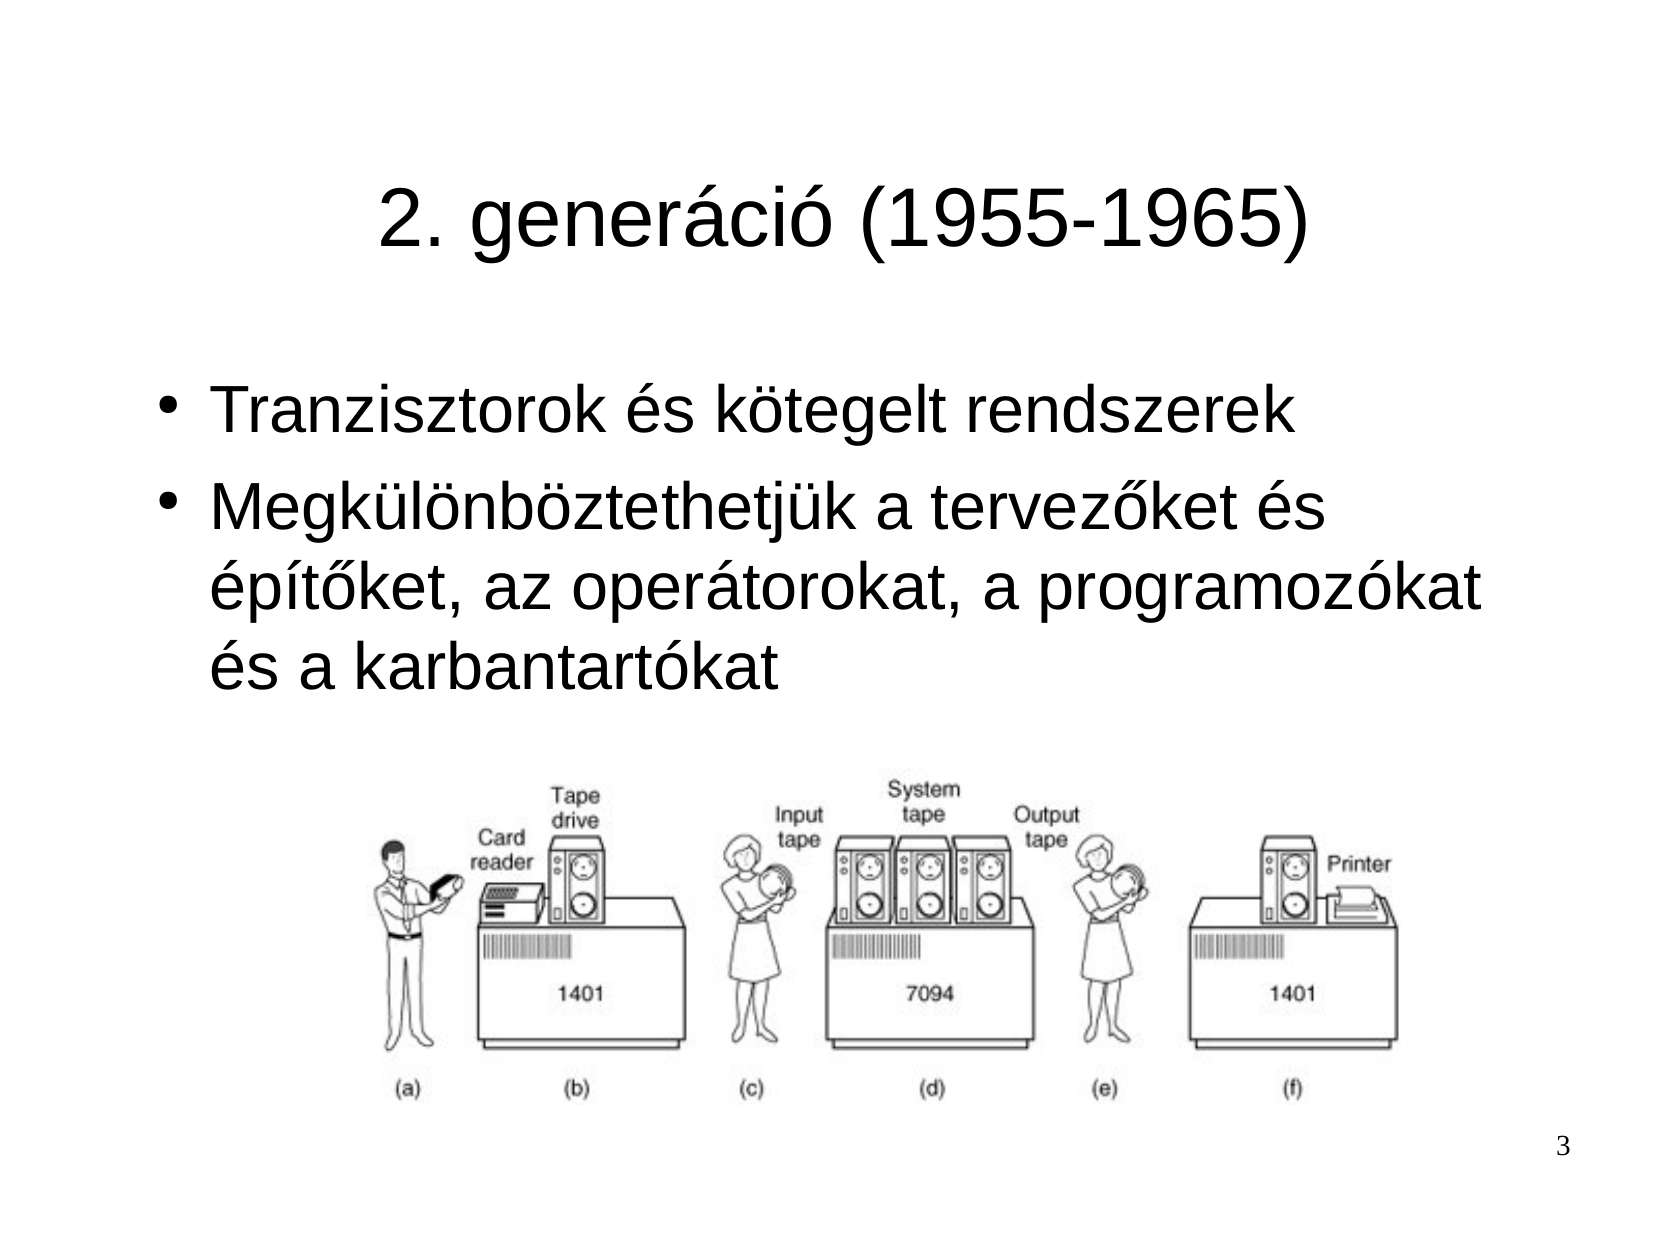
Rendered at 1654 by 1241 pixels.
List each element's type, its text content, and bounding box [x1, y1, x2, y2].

picture [366, 767, 1401, 1105]
title 2. generáció (1955-1965) [124, 110, 1530, 317]
list Tranzisztorok és kötegelt rendszerek Megkülönböztethetjük a tervezőket és építőket, az operátorokat, a programozókat és a karbantartókat [124, 358, 1530, 1103]
